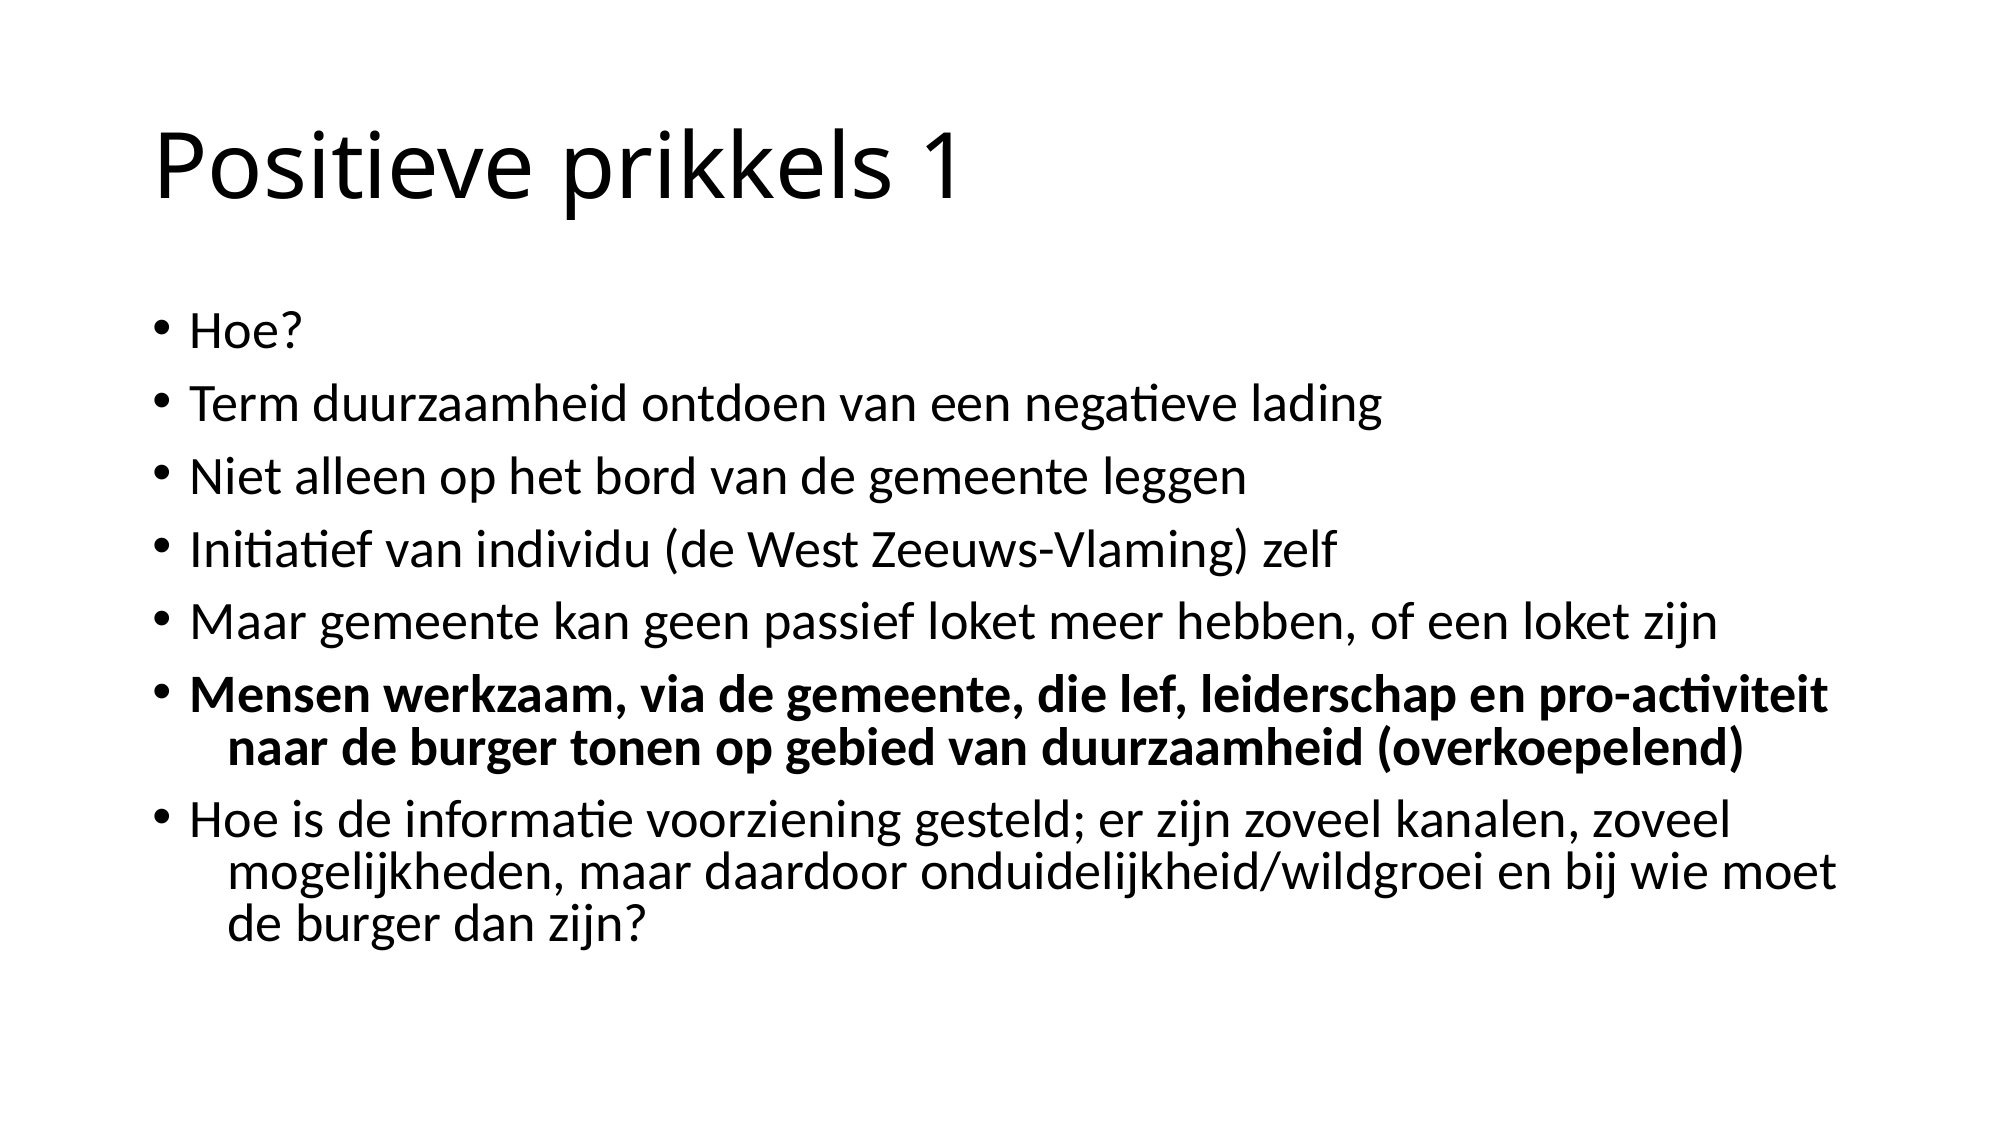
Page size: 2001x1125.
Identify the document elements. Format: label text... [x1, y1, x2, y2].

title Positieve prikkels 1 [137, 59, 1863, 278]
list Hoe? Term duurzaamheid ontdoen van een negatieve lading Niet alleen op het bord van de gemeente leggen Initiatief van individu (de West Zeeuws-Vlaming) zelf Maar gemeente kan geen passief loket meer hebben, of een loket zijn Mensen werkzaam, via de gemeente, die lef, leiderschap en pro-activiteit naar de burger tonen op gebied van duurzaamheid (overkoepelend) Hoe is de informatie voorziening gesteld; er zijn zoveel kanalen, zoveel mogelijkheden, maar daardoor onduidelijkheid/wildgroei en bij wie moet de burger dan zijn? [137, 299, 1863, 1014]
